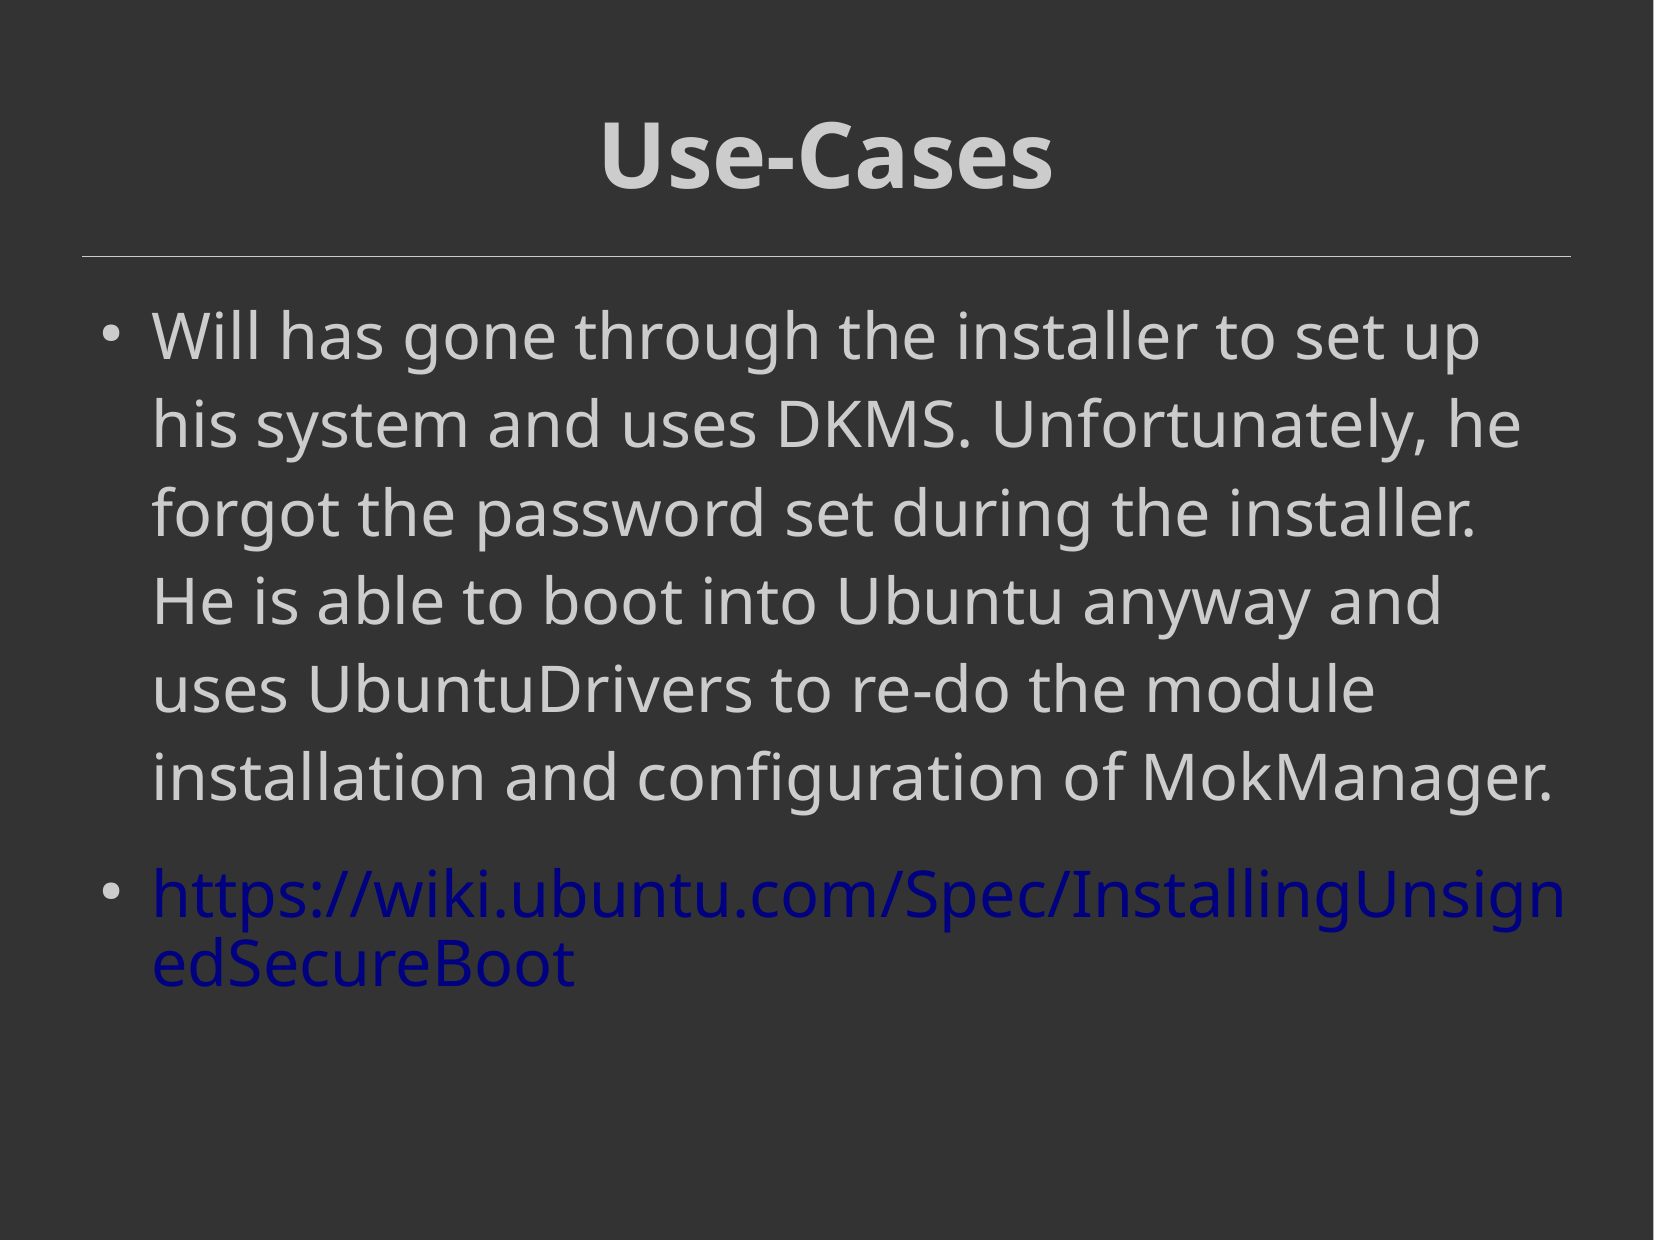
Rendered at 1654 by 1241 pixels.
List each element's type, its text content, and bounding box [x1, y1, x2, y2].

title Use-Cases [82, 49, 1571, 257]
list Will has gone through the installer to set up his system and uses DKMS. Unfortunately, he forgot the password set during the installer. He is able to boot into Ubuntu anyway and uses UbuntuDrivers to re-do the module installation and configuration of MokManager. https://wiki.ubuntu.com/Spec/InstallingUnsignedSecureBoot [82, 290, 1571, 1010]
